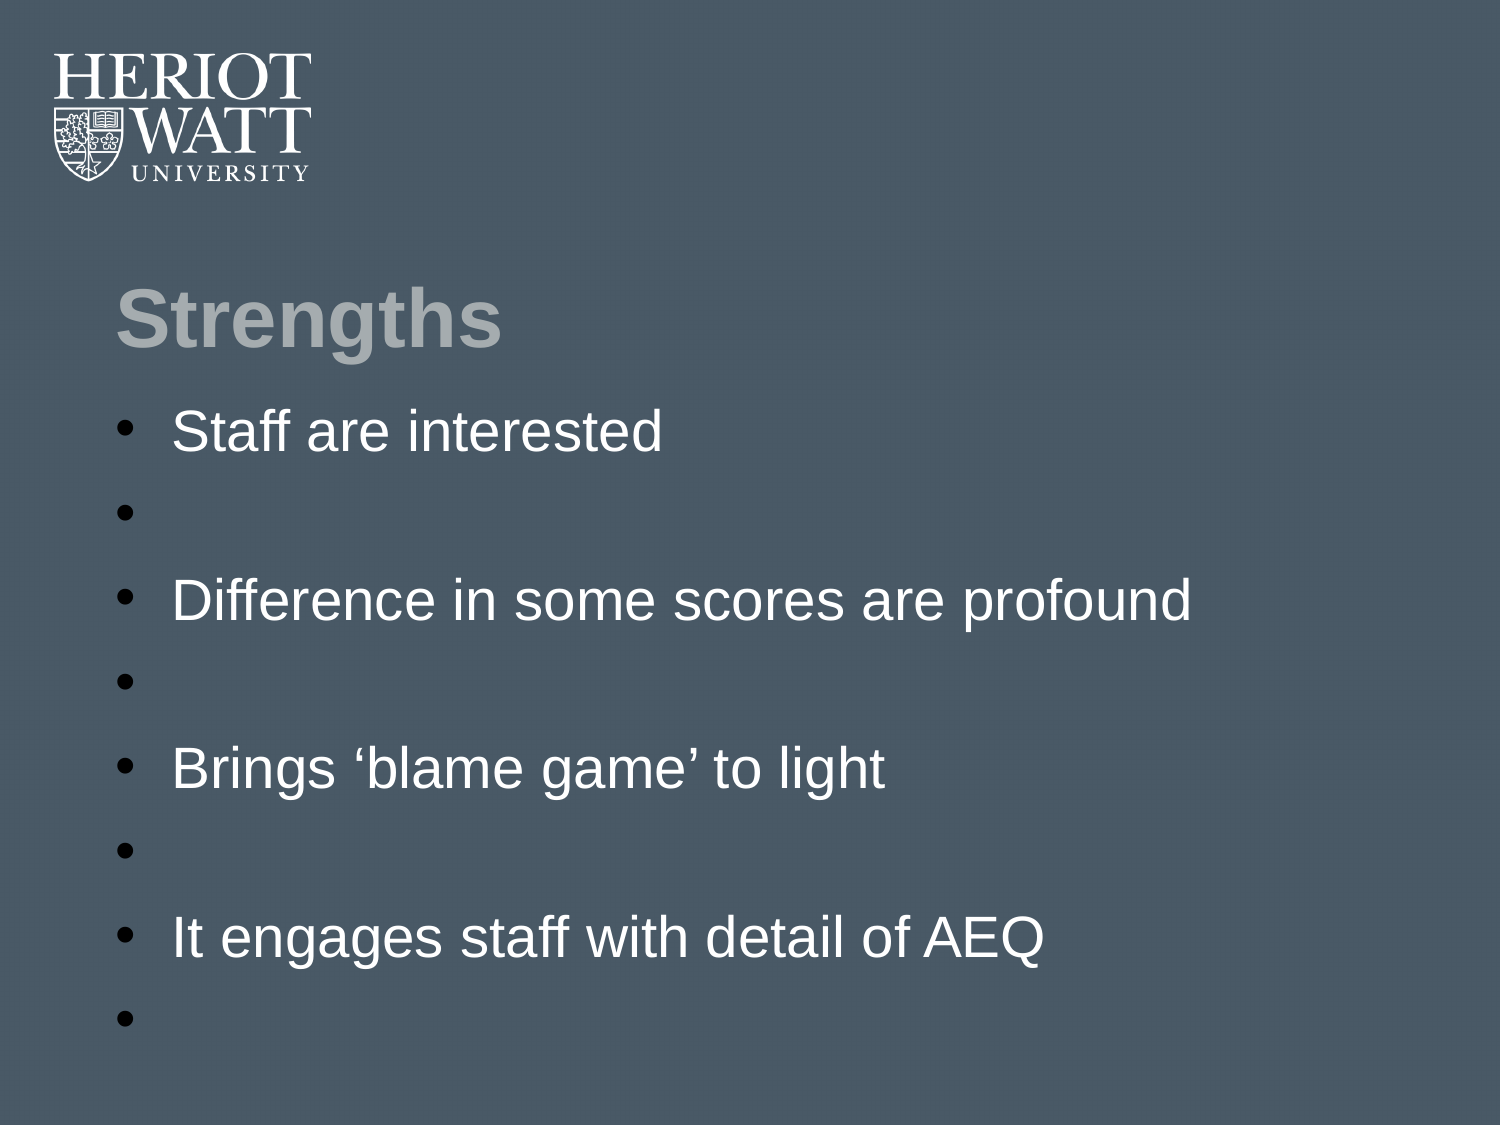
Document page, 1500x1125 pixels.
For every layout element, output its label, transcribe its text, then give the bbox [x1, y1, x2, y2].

list Staff are interested Difference in some scores are profound Brings ‘blame game’ to light It engages staff with detail of AEQ [100, 385, 1426, 1005]
title Strengths [100, 208, 1426, 372]
